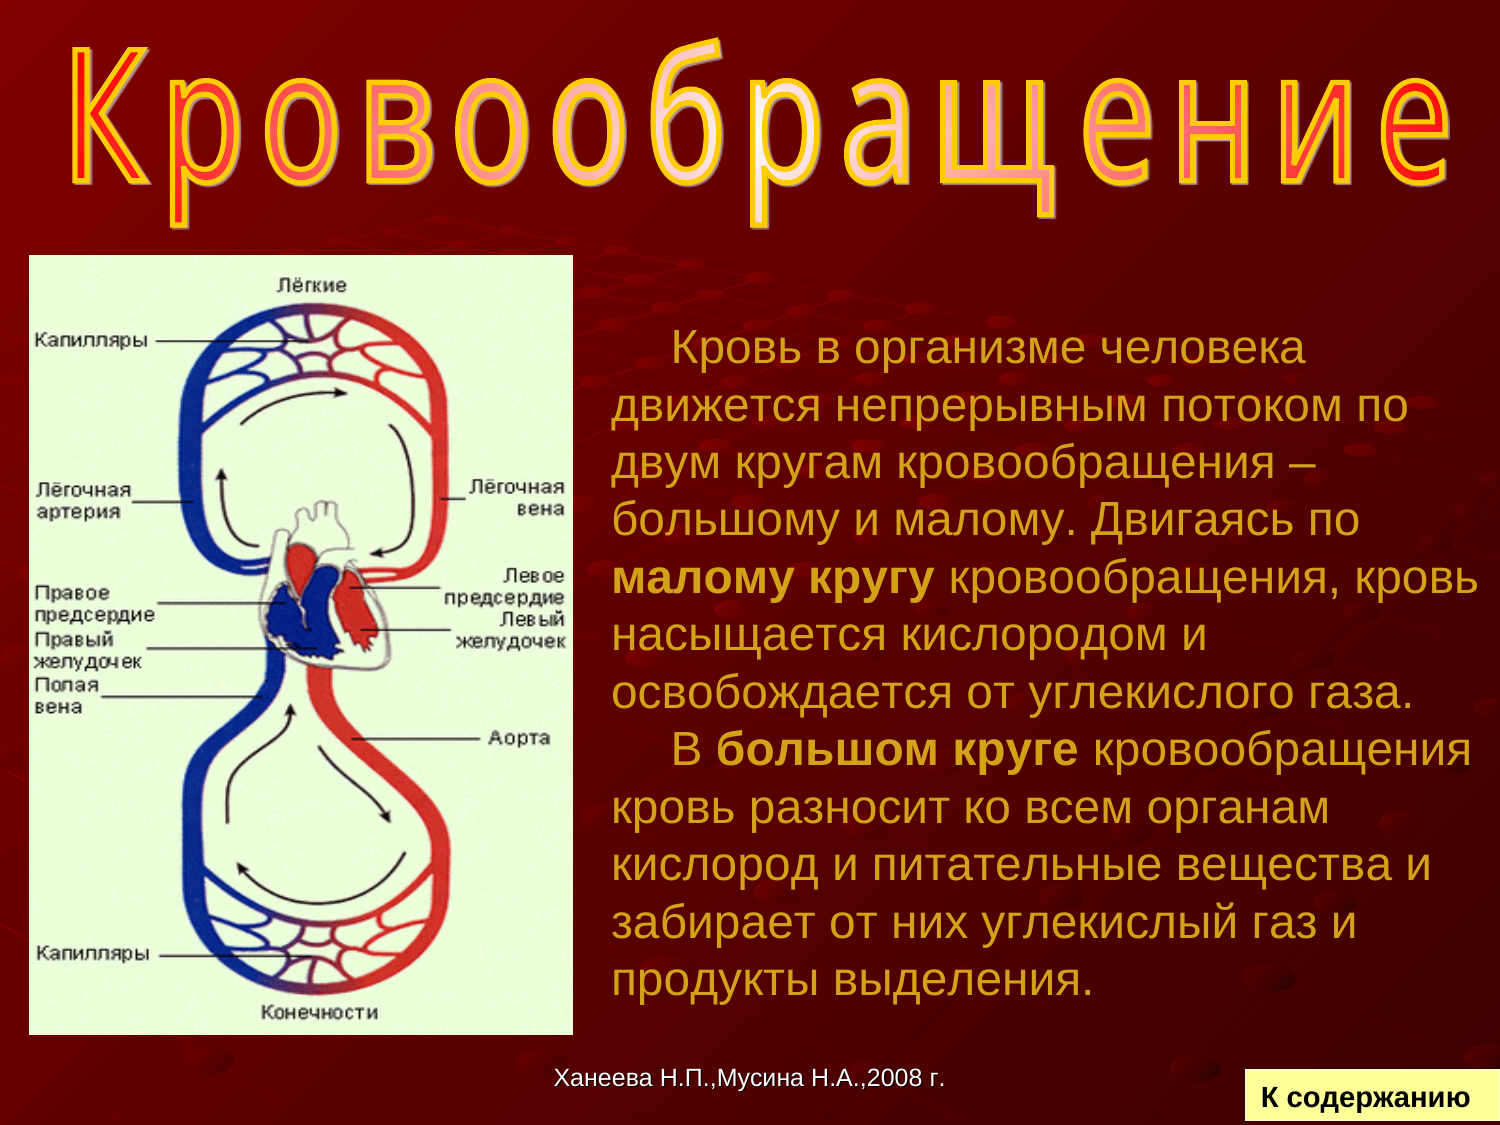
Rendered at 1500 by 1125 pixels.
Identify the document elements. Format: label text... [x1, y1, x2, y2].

text_box Кровообращение [172, 80, 237, 225]
text_box Кровообращение [752, 80, 817, 225]
text_box Кровообращение [1283, 82, 1347, 181]
text_box Кровообращение [369, 82, 430, 181]
text_box Кровообращение [555, 80, 623, 183]
text_box Кровообращение [1383, 80, 1445, 183]
text_box Кровообращение [1181, 82, 1245, 181]
text_box Кровообращение [75, 49, 146, 181]
text_box К содержанию [1246, 1070, 1500, 1121]
text_box Кровообращение [942, 82, 1052, 215]
text_box Кровообращение [653, 40, 719, 183]
text_box Кровь в организме человека движется непрерывным потоком по двум кругам кровообращения – большому и малому. Двигаясь по малому кругу кровообращения, кровь насыщается кислородом и освобождается от углекислого газа. В большом круге кровообращения кровь разносит ко всем органам кислород и питательные вещества и забирает от них углекислый газ и продукты выделения. [596, 307, 1500, 1013]
text_box Кровообращение [457, 80, 525, 183]
picture [29, 255, 573, 1035]
text_box Кровообращение [267, 80, 335, 183]
text_box Кровообращение [846, 80, 905, 183]
text_box Кровообращение [1086, 80, 1148, 183]
